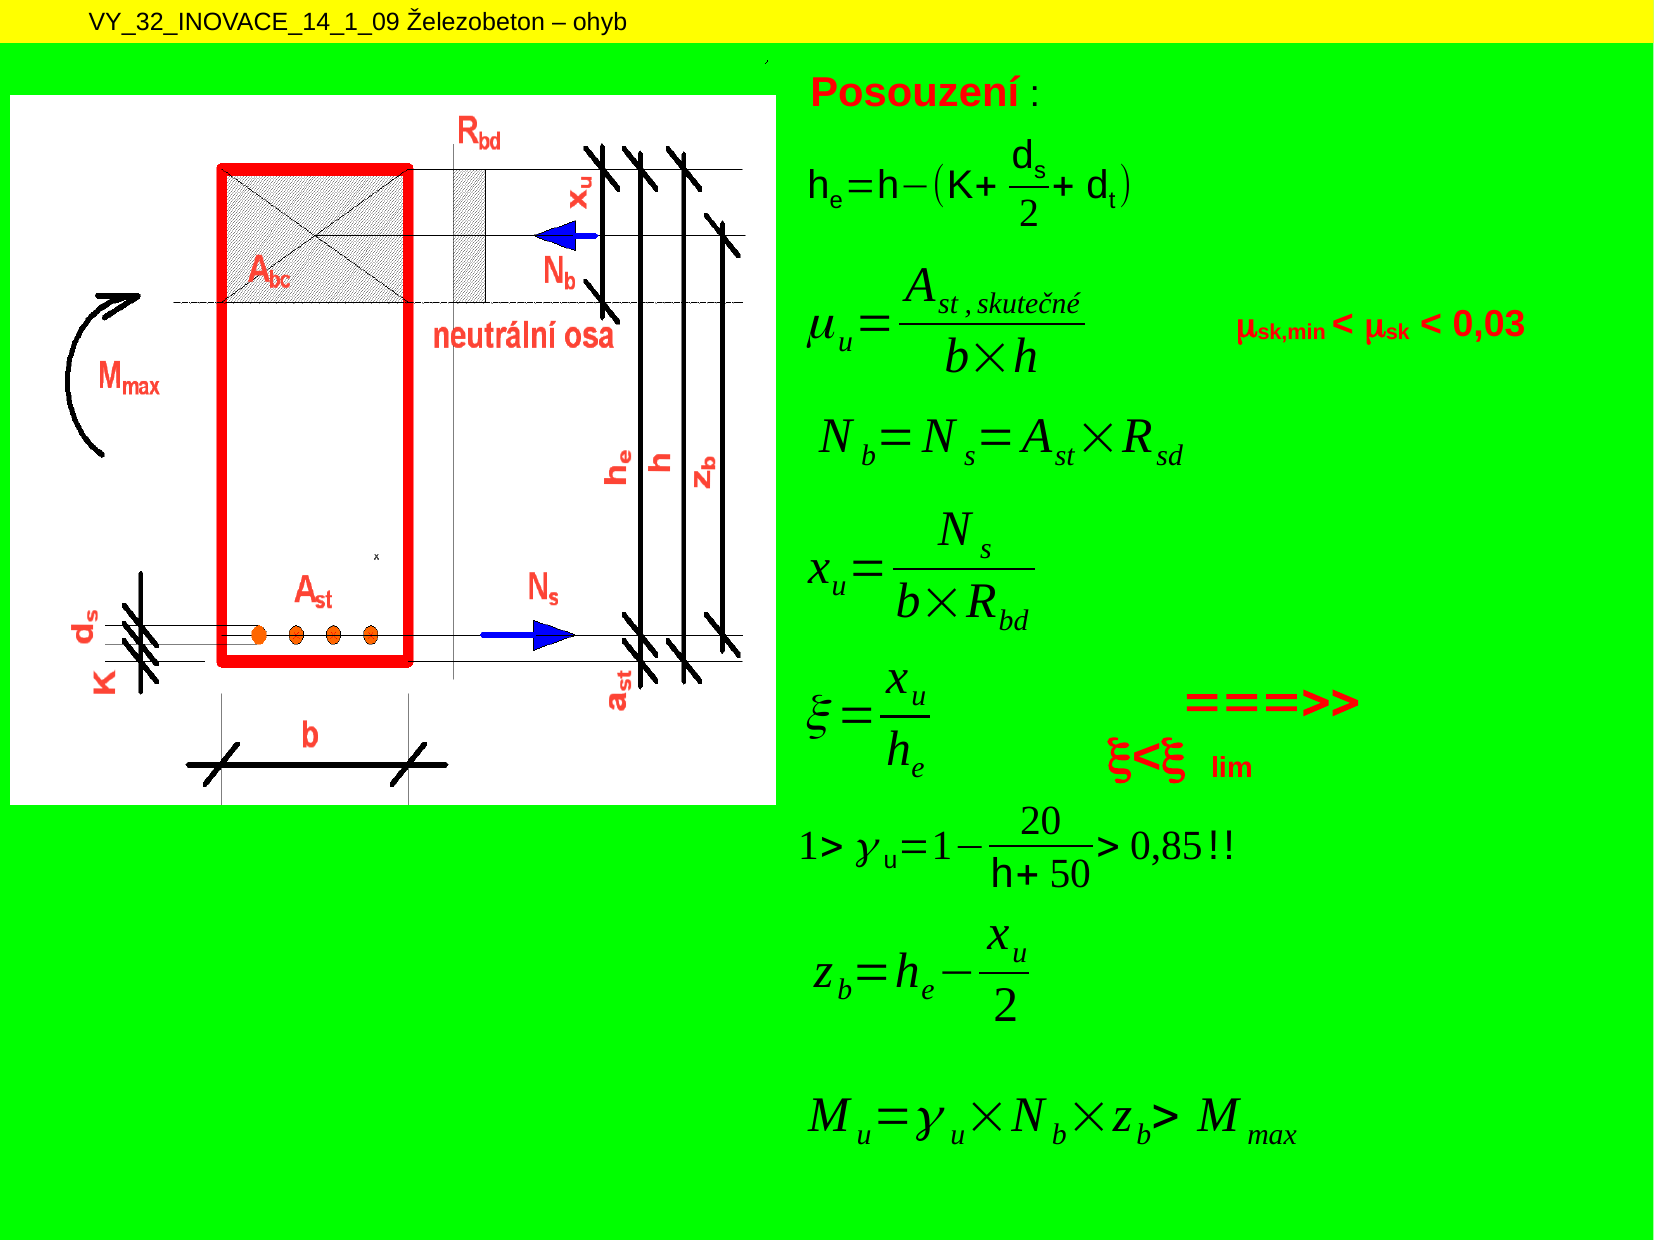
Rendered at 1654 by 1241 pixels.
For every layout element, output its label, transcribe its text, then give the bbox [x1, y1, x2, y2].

text_box Posouzení : [795, 61, 1066, 124]
text_box VY_32_INOVACE_14_1_09 Železobeton – ohyb [0, 0, 1654, 43]
chart [797, 649, 939, 785]
chart [809, 408, 1189, 473]
chart [797, 1088, 1303, 1152]
text_box ===>> x<x lim [1092, 675, 1506, 768]
chart [797, 501, 1043, 637]
chart [797, 257, 1093, 384]
chart [791, 797, 1241, 897]
picture [10, 95, 776, 805]
text_box msk,min < msk < 0,03 [1210, 295, 1573, 369]
chart [804, 906, 1039, 1033]
chart [797, 133, 1141, 237]
